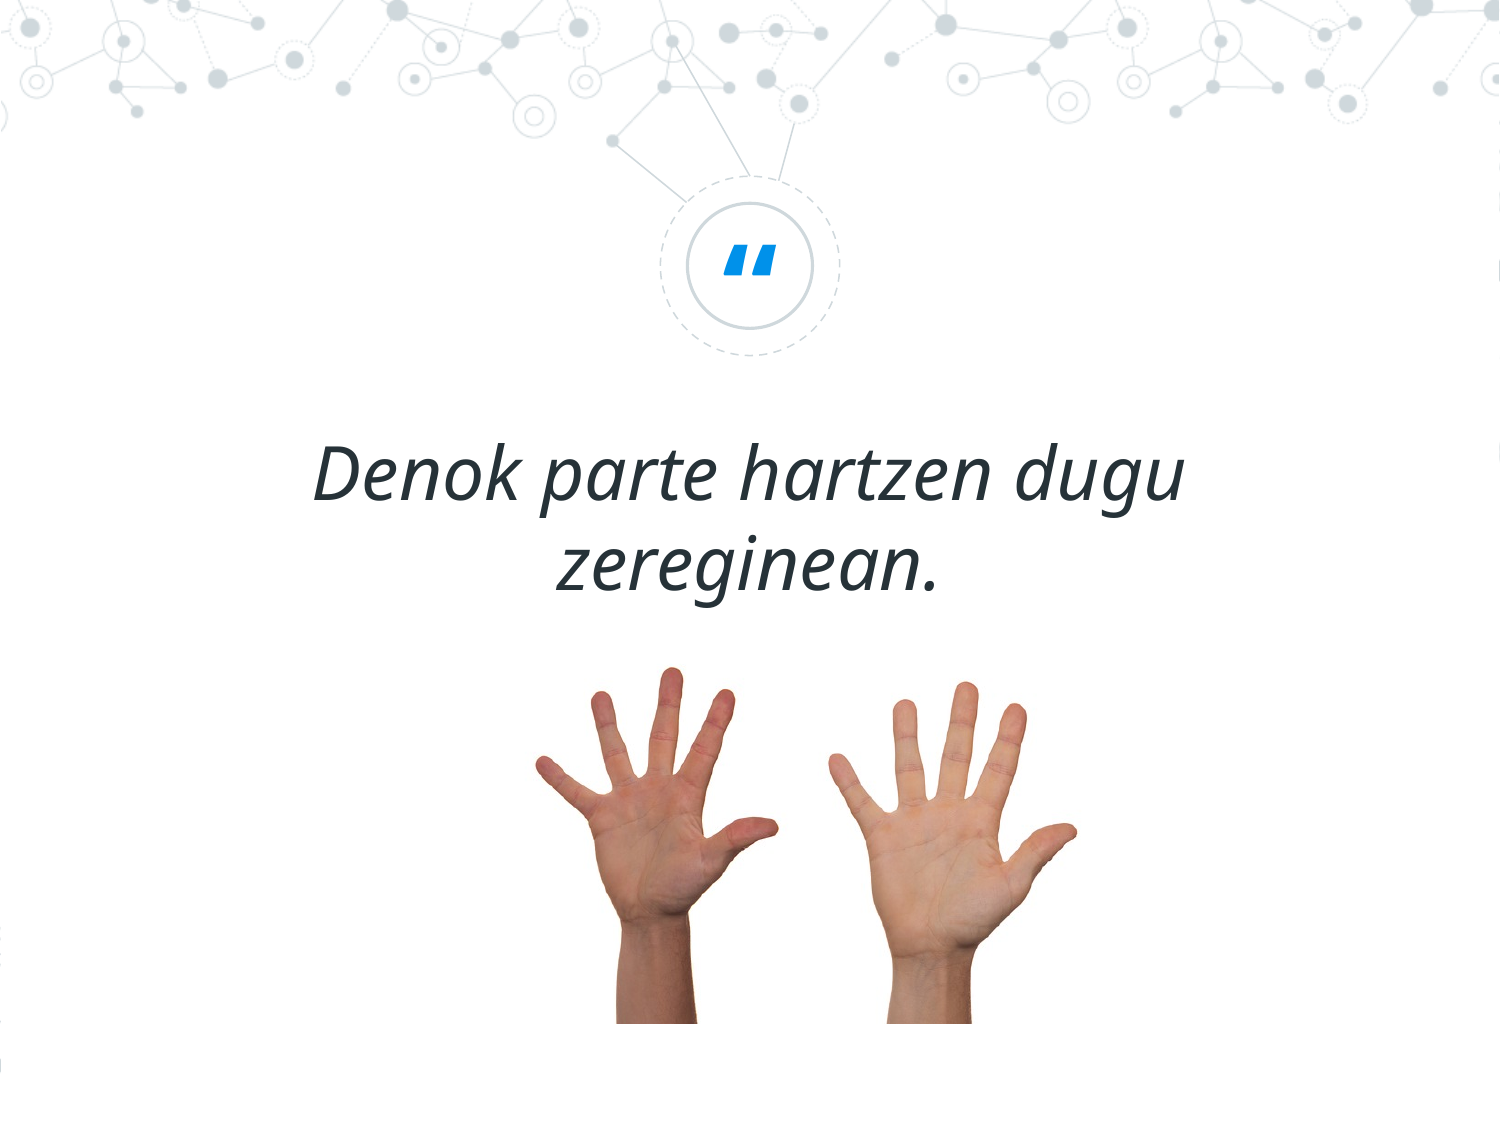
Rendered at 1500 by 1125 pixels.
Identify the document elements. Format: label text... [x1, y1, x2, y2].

picture [0, 0, 1500, 1125]
list Denok parte hartzen dugu zereginean. [199, 410, 1301, 618]
